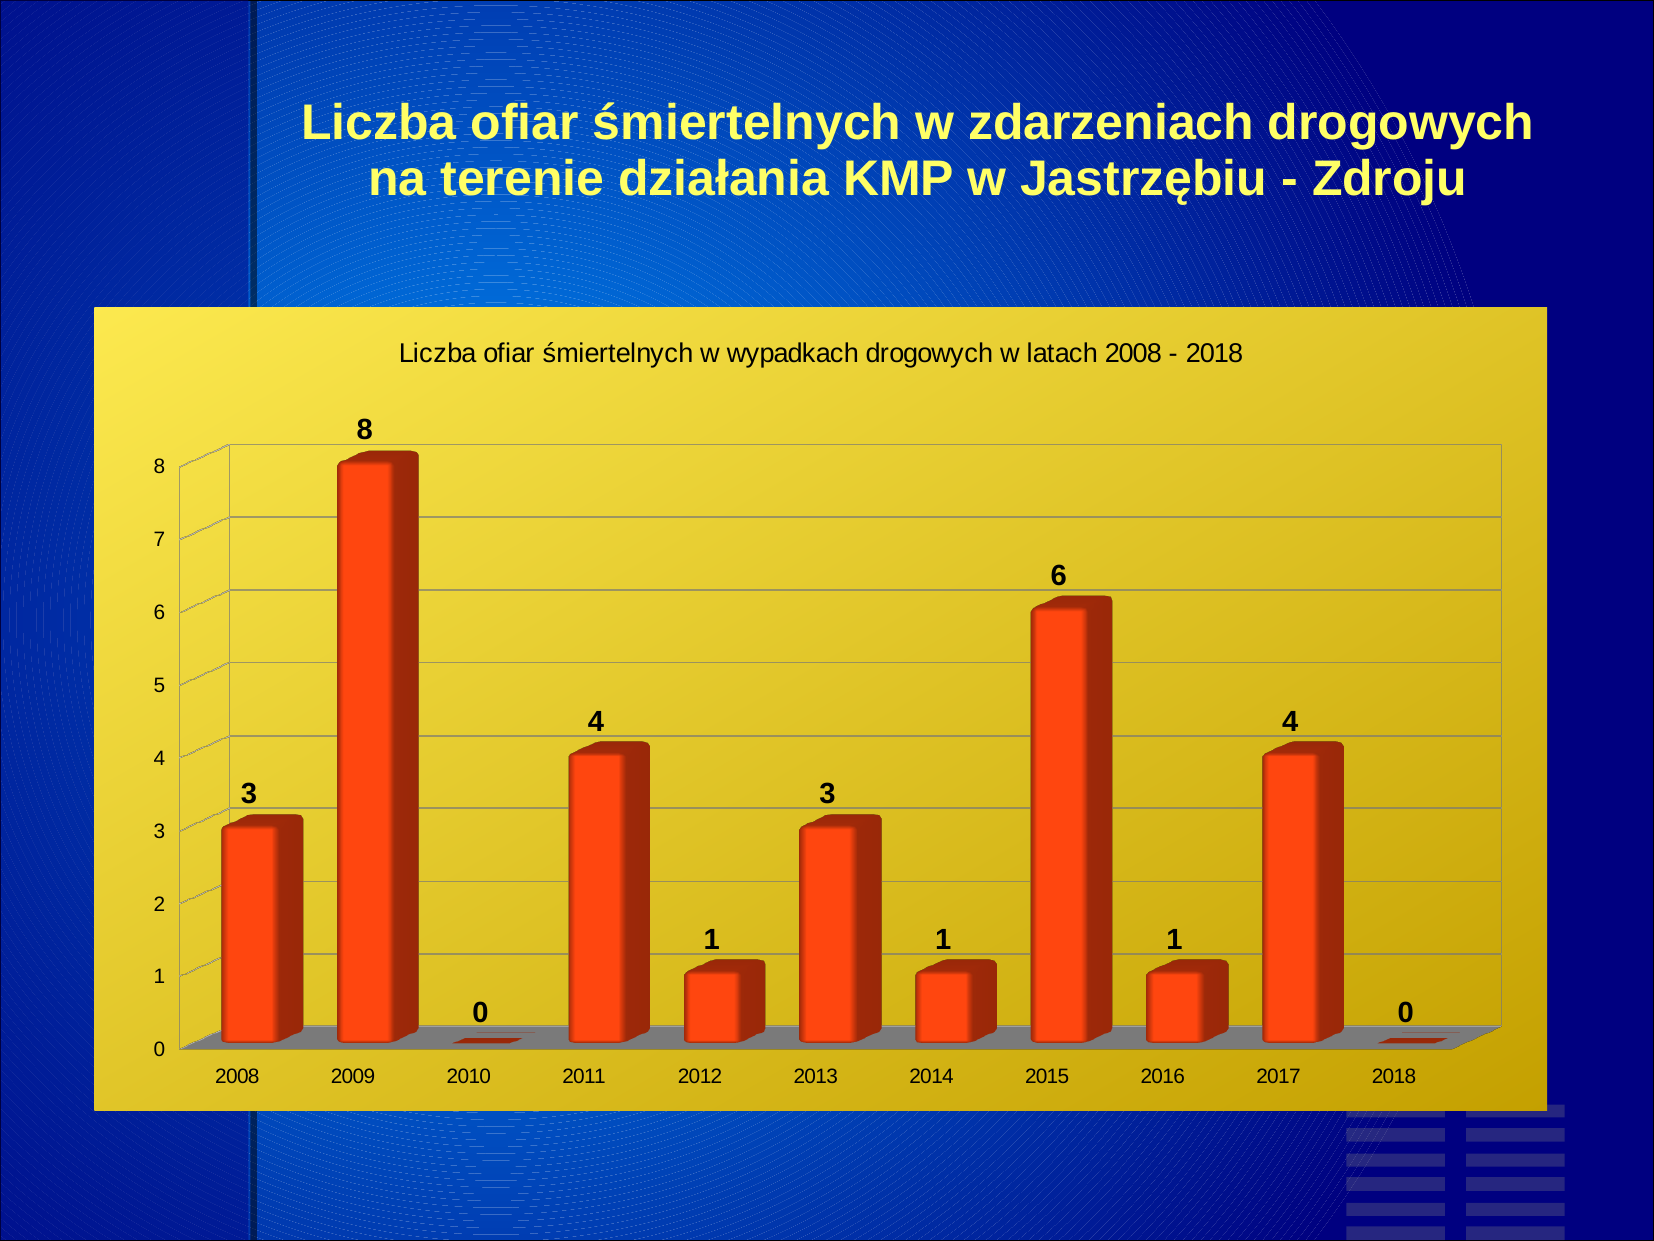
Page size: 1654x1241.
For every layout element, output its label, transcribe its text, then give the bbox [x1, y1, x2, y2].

title Liczba ofiar śmiertelnych w zdarzeniach drogowych na terenie działania KMP w Jastrzębiu - Zdroju [265, 47, 1571, 253]
chart [94, 307, 1548, 1111]
